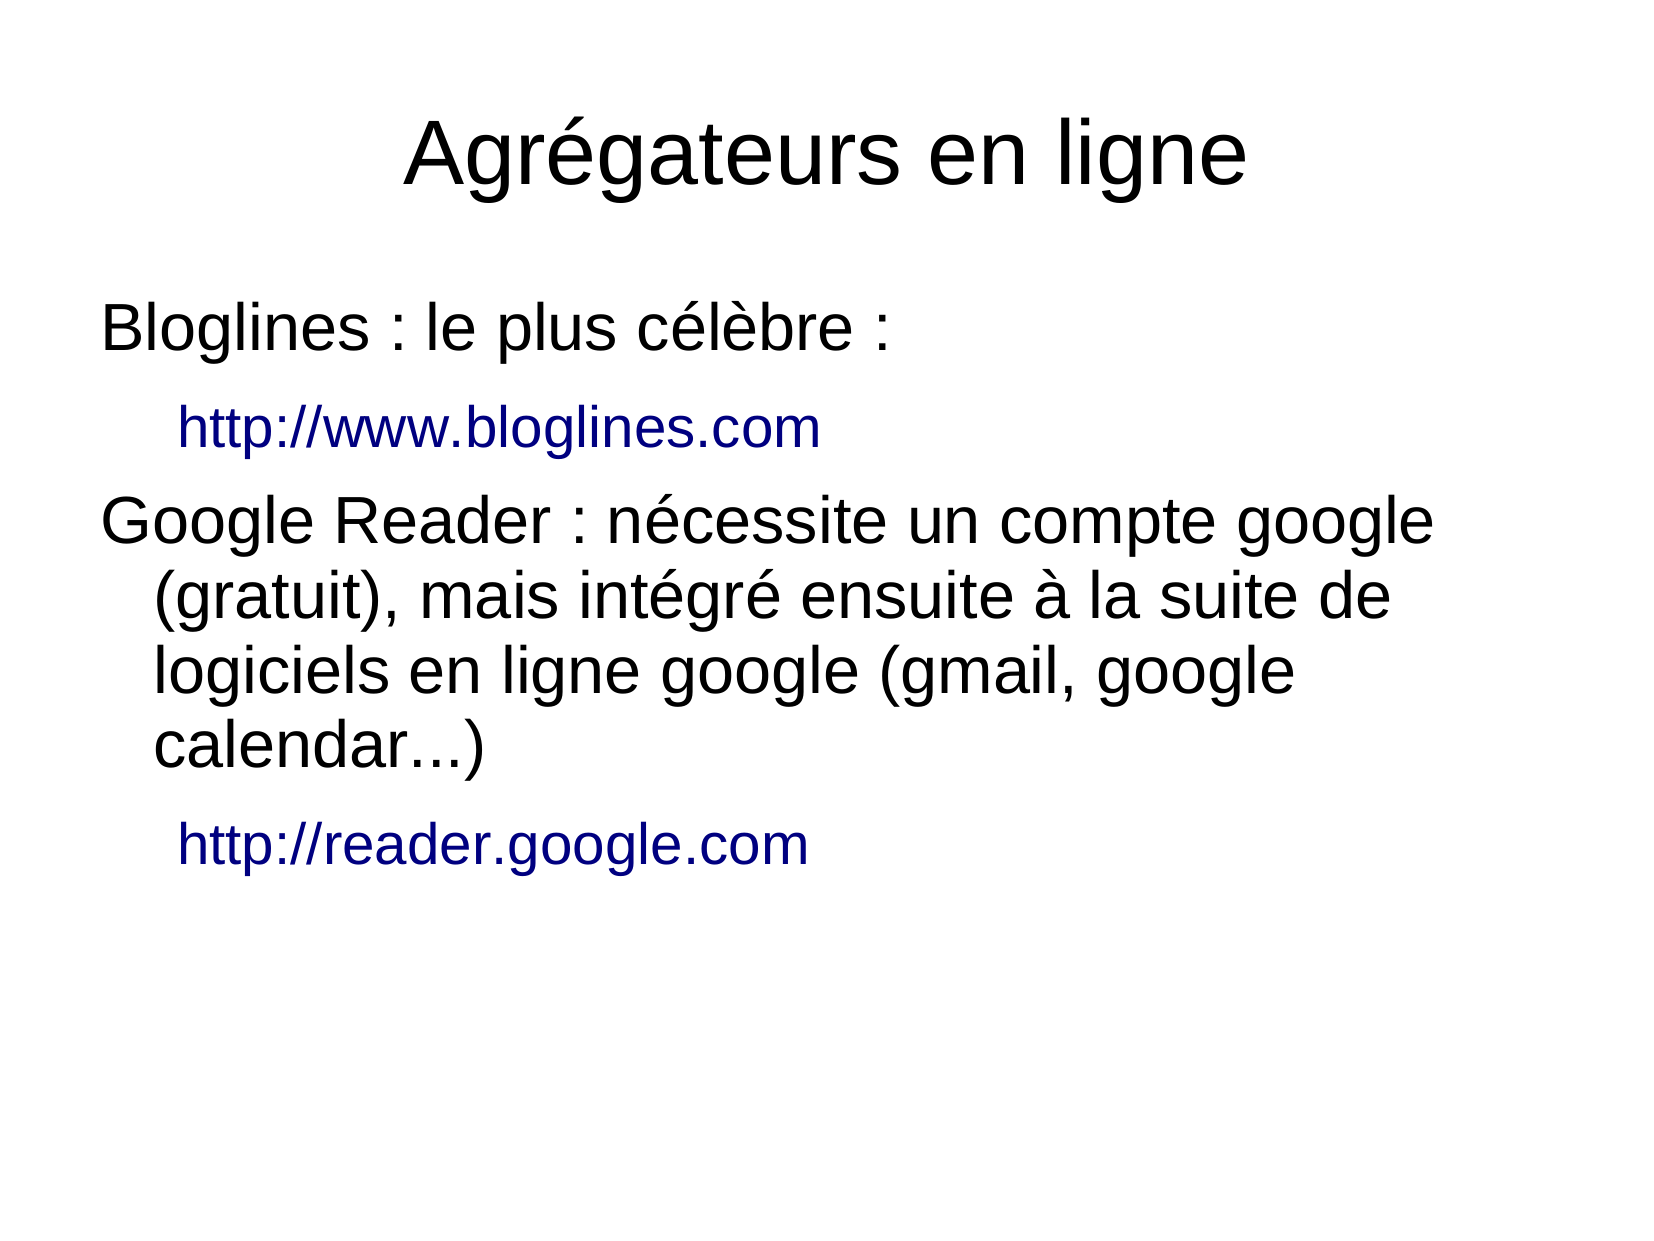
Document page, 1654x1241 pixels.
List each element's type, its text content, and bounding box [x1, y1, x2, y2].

list Bloglines : le plus célèbre : http://www.bloglines.com Google Reader : nécessite un compte google (gratuit), mais intégré ensuite à la suite de logiciels en ligne google (gmail, google calendar...) http://reader.google.com [82, 290, 1571, 1109]
title Agrégateurs en ligne [82, 49, 1571, 257]
